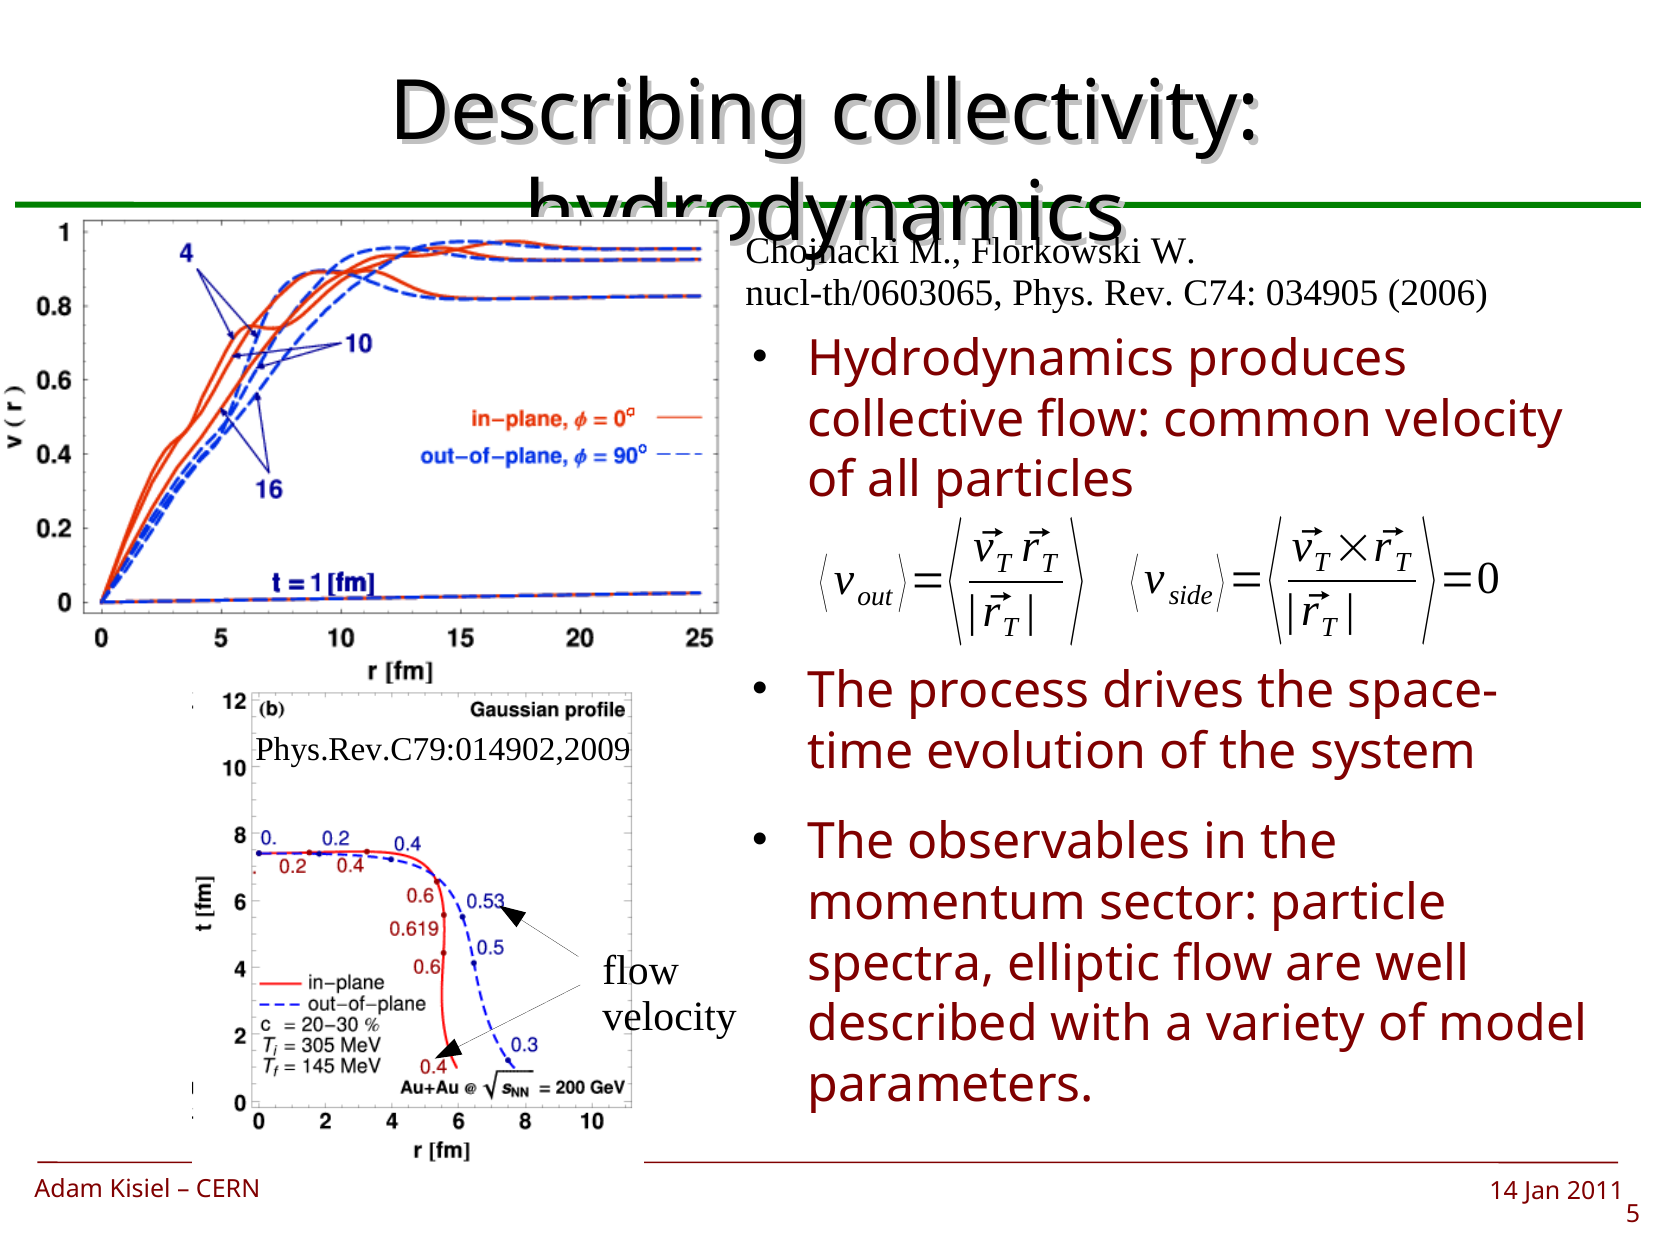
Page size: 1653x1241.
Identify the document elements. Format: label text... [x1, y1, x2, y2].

chart [1122, 514, 1506, 648]
picture [0, 217, 730, 1164]
chart [812, 515, 1091, 649]
text_box Chojnacki M., Florkowski W. nucl-th/0603065, Phys. Rev. C74: 034905 (2006) [730, 222, 1504, 321]
list Hydrodynamics produces collective flow: common velocity of all particles The process drives the space-time evolution of the system The observables in the momentum sector: particle spectra, elliptic flow are well described with a variety of model parameters. [751, 324, 1600, 1241]
text_box flow velocity [587, 939, 752, 1048]
title Describing collectivity: hydrodynamics [119, 52, 1531, 260]
text_box Phys.Rev.C79:014902,2009 [240, 723, 658, 776]
